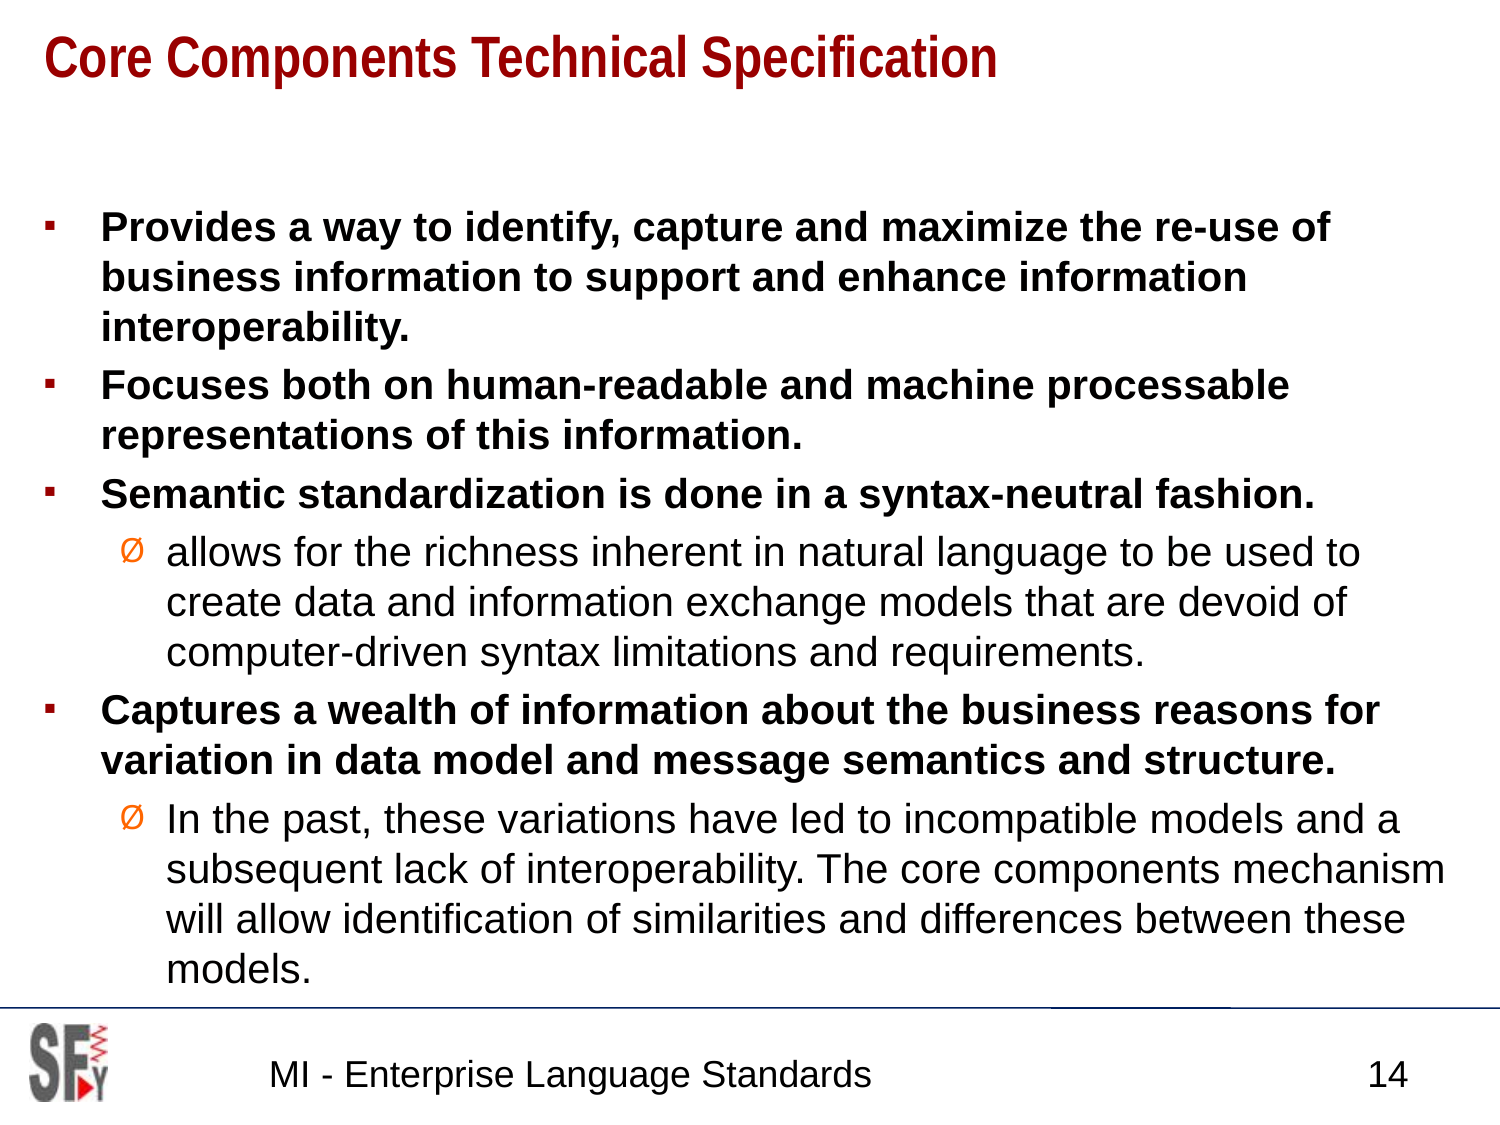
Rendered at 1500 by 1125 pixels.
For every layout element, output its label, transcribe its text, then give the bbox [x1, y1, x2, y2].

slide_number <numéro> [1352, 1034, 1490, 1103]
title Core Components Technical Specification [29, 12, 1471, 138]
picture [29, 1023, 108, 1102]
footer MI - Enterprise Language Standards [253, 1034, 1336, 1103]
list Provides a way to identify, capture and maximize the re-use of business information to support and enhance information interoperability. Focuses both on human-readable and machine processable representations of this information. Semantic standardization is done in a syntax-neutral fashion. allows for the richness inherent in natural language to be used to create data and information exchange models that are devoid of computer-driven syntax limitations and requirements. Captures a wealth of information about the business reasons for variation in data model and message semantics and structure. In the past, these variations have led to incompatible models and a subsequent lack of interoperability. The core components mechanism will allow identification of similarities and differences between these models. [29, 184, 1471, 988]
